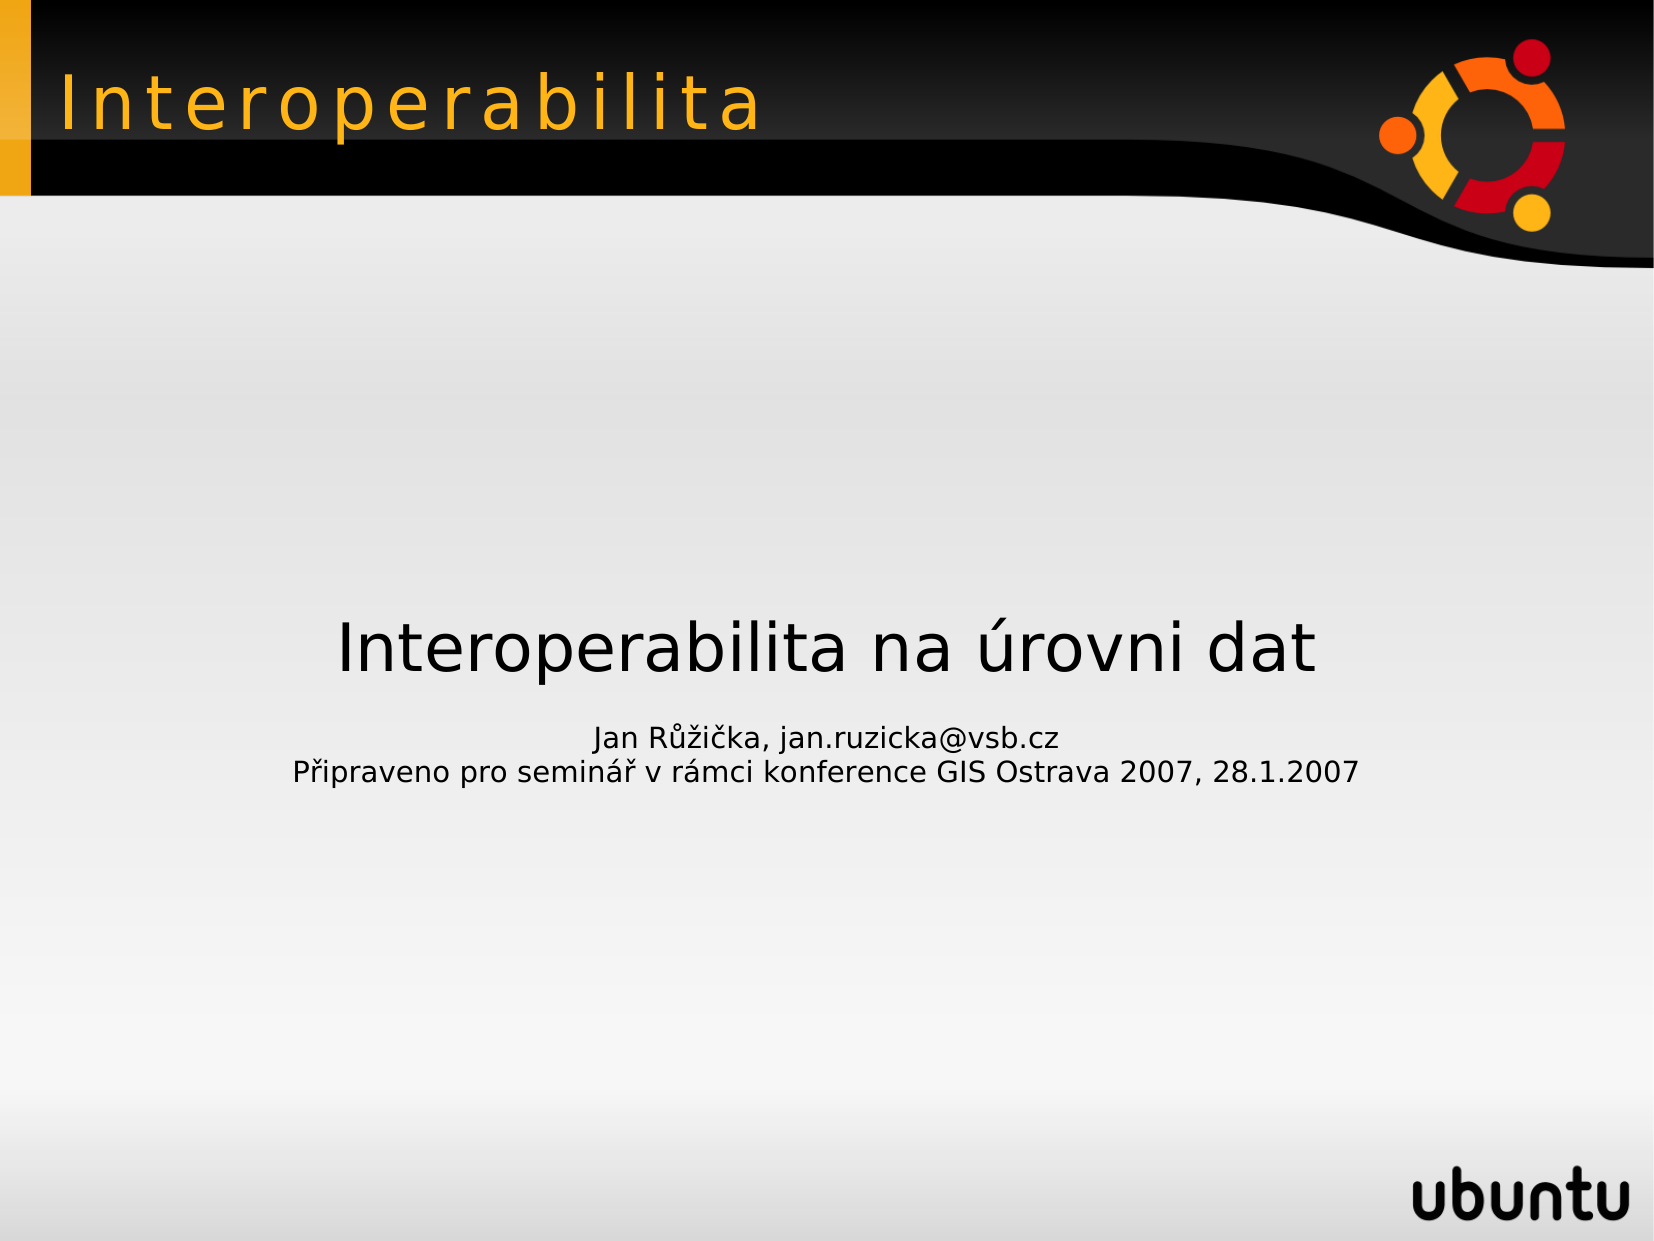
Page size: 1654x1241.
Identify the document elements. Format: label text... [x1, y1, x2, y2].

title Interoperabilita [59, 29, 1270, 178]
subtitle Interoperabilita na úrovni dat Jan Růžička, jan.ruzicka@vsb.cz Připraveno pro seminář v rámci konference GIS Ostrava 2007, 28.1.2007 [82, 290, 1571, 1109]
picture [0, 0, 1654, 1241]
